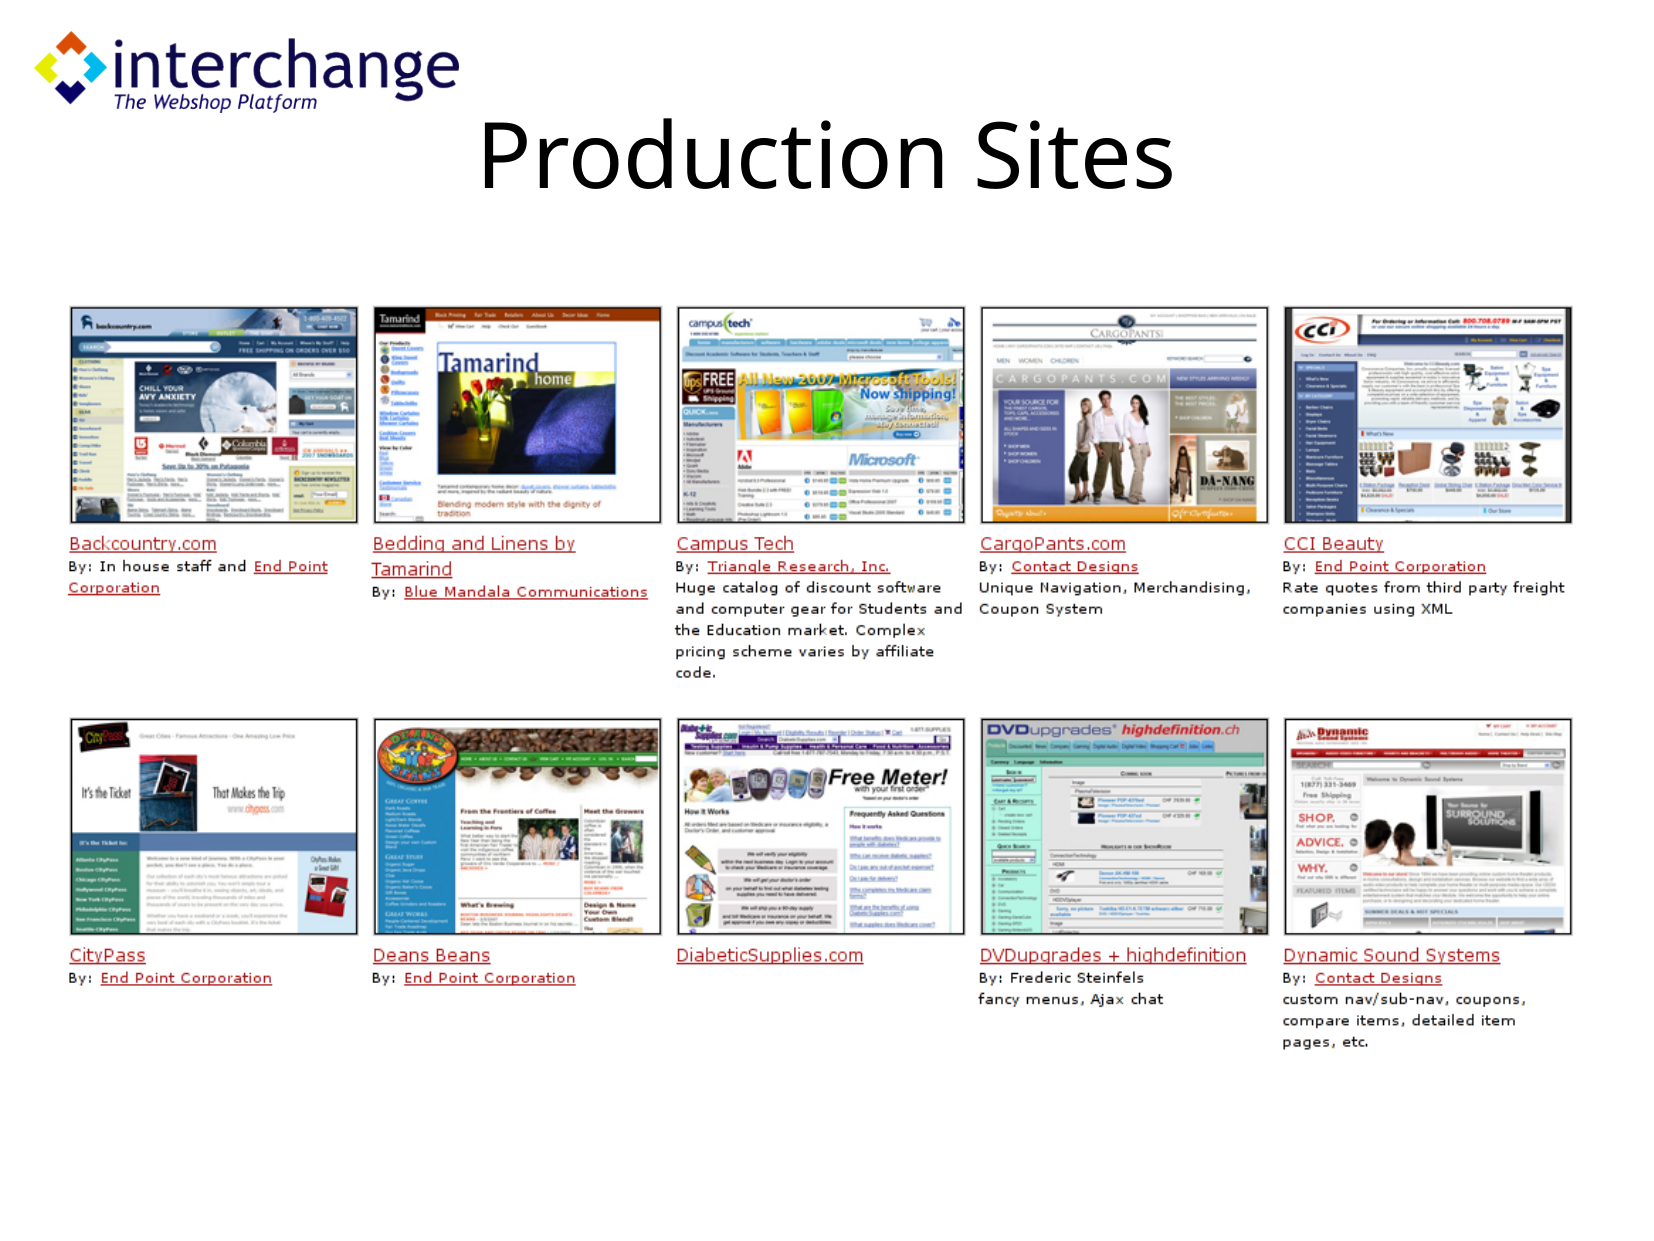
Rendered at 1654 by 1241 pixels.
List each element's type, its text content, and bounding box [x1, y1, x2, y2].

picture [37, 289, 1600, 1088]
picture [34, 31, 459, 113]
title Production Sites [82, 49, 1571, 257]
